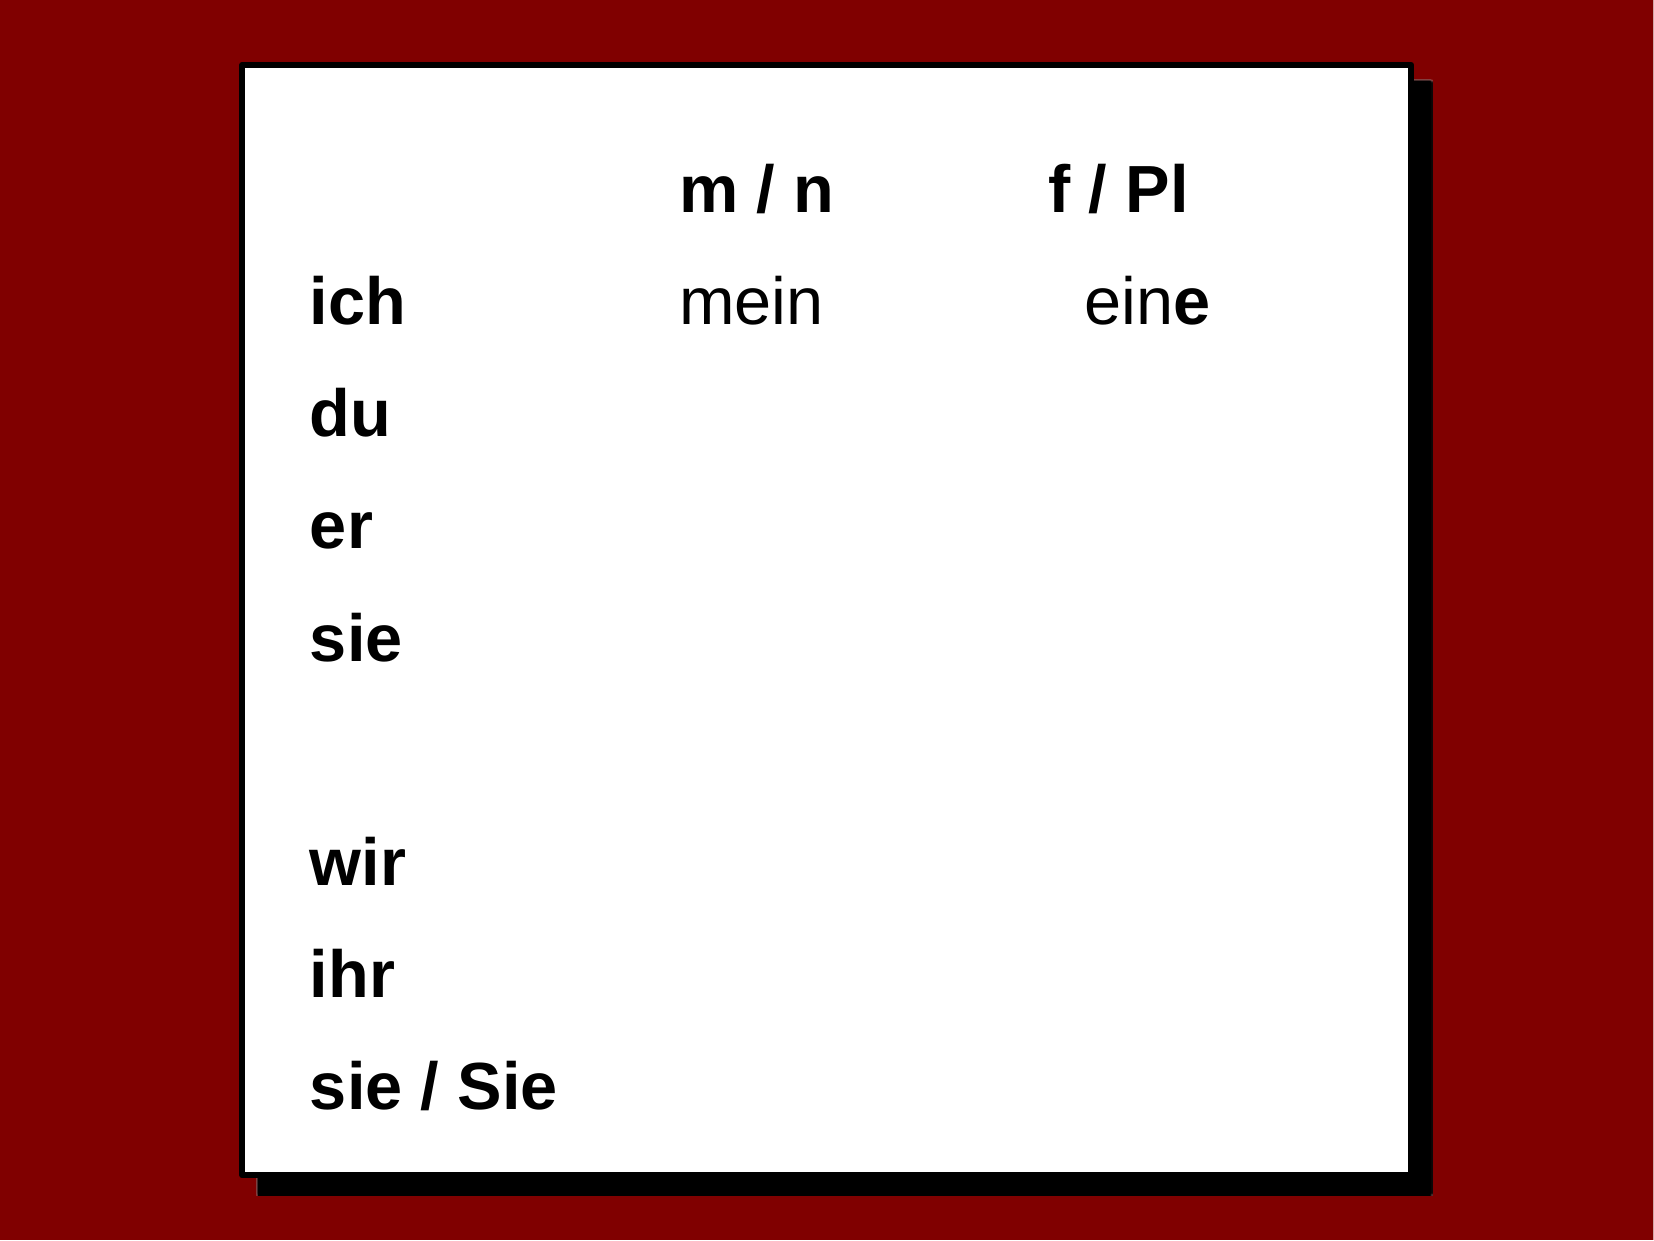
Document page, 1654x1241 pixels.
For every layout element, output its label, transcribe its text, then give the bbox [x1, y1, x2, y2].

text_box [242, 64, 1412, 1176]
text_box m / n f / Pl ich mein eine du er sie wir ihr sie / Sie [295, 107, 1382, 1133]
